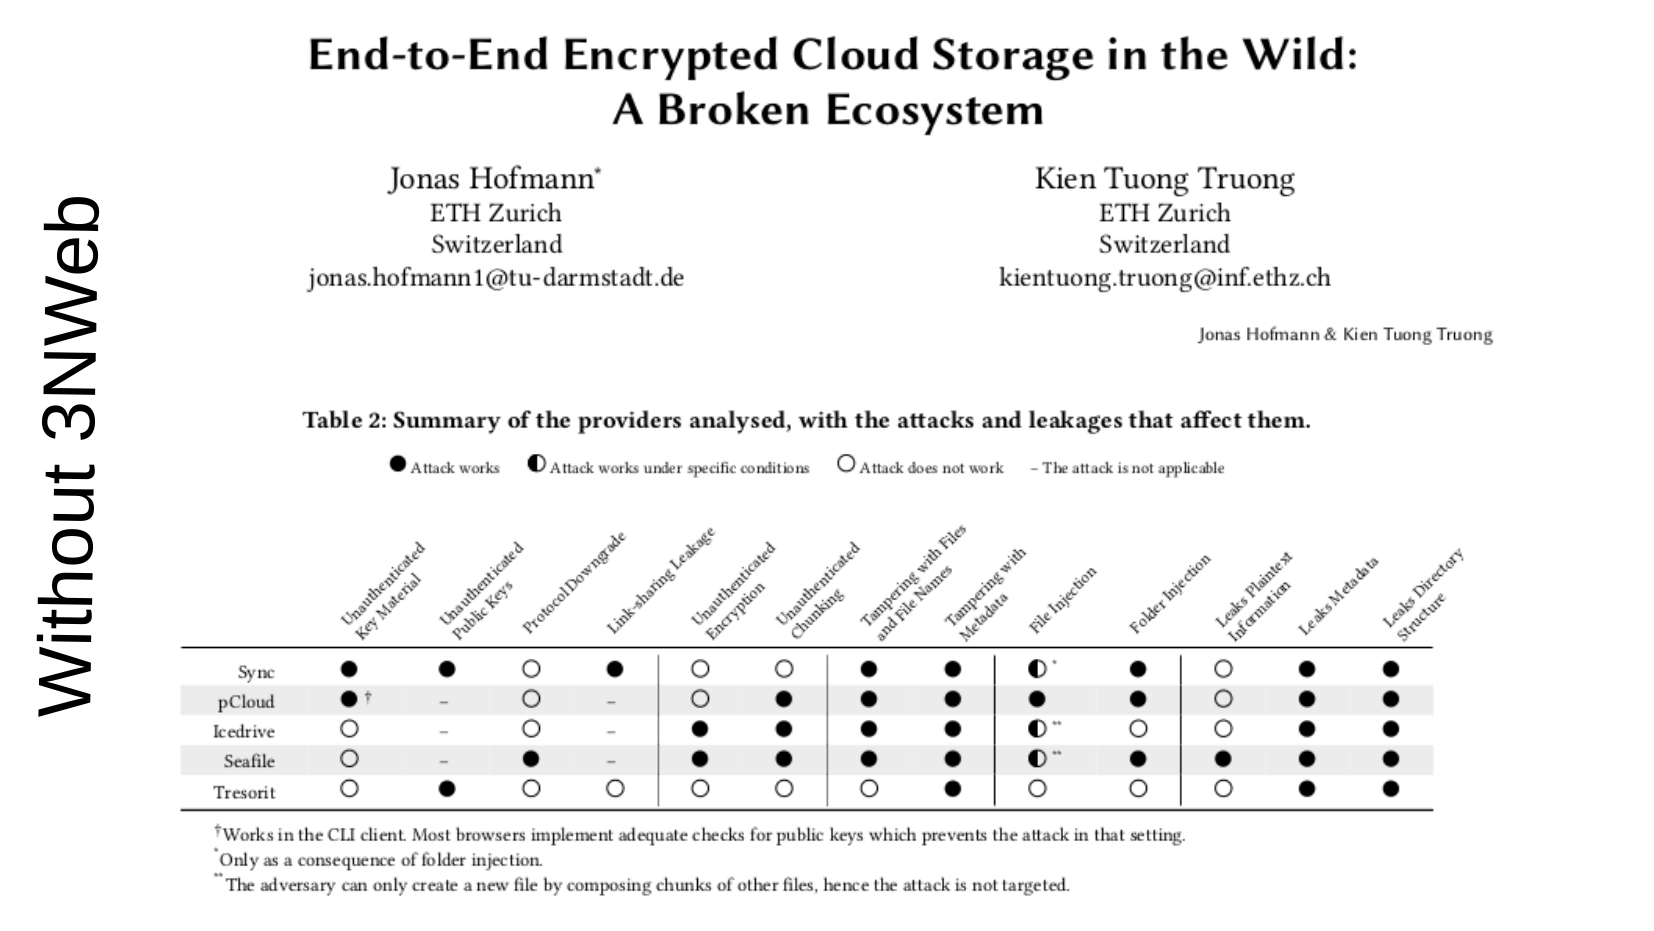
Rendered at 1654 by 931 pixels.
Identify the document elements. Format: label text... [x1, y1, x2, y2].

picture [257, 5, 1406, 308]
picture [173, 320, 1501, 913]
text_box Without 3NWeb [15, 154, 139, 734]
